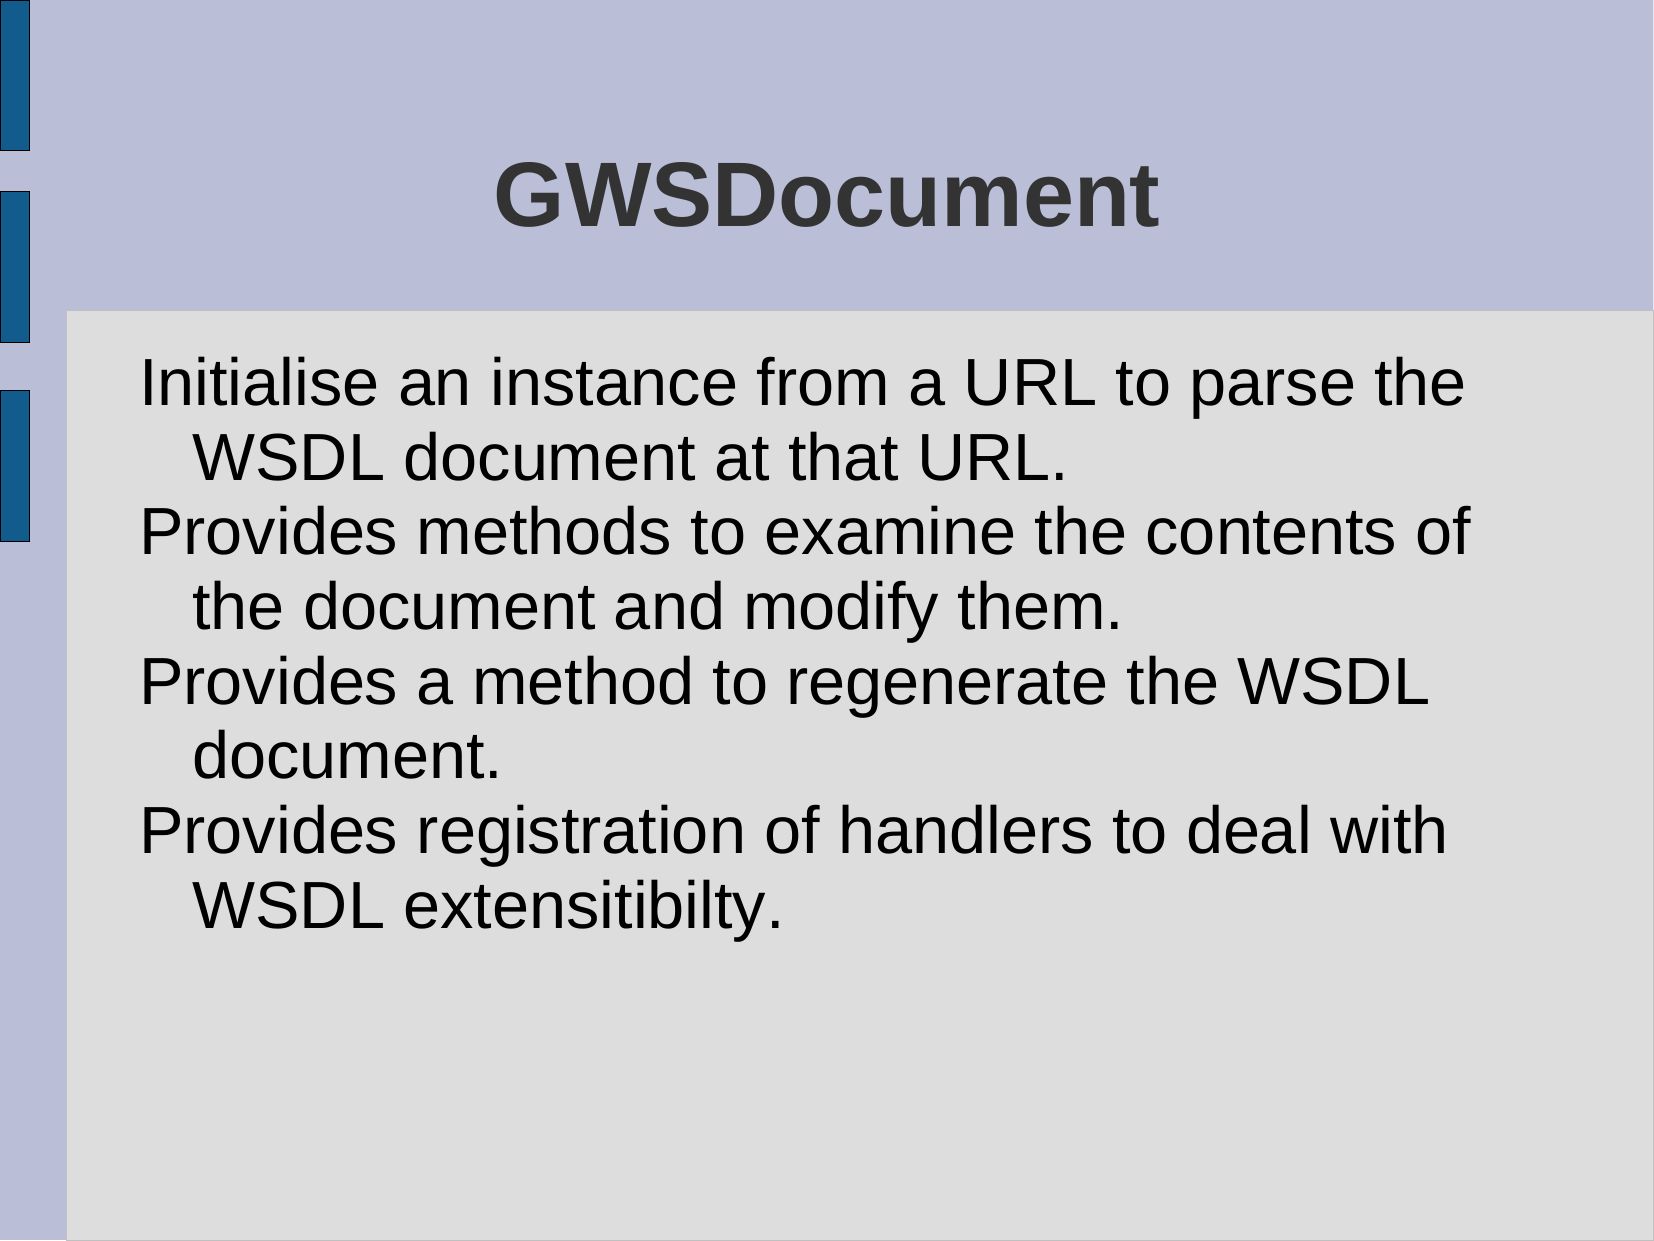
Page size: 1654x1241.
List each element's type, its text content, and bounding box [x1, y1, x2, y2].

title GWSDocument [121, 98, 1534, 291]
list Initialise an instance from a URL to parse the WSDL document at that URL. Provides methods to examine the contents of the document and modify them. Provides a method to regenerate the WSDL document. Provides registration of handlers to deal with WSDL extensitibilty. [121, 344, 1534, 1112]
